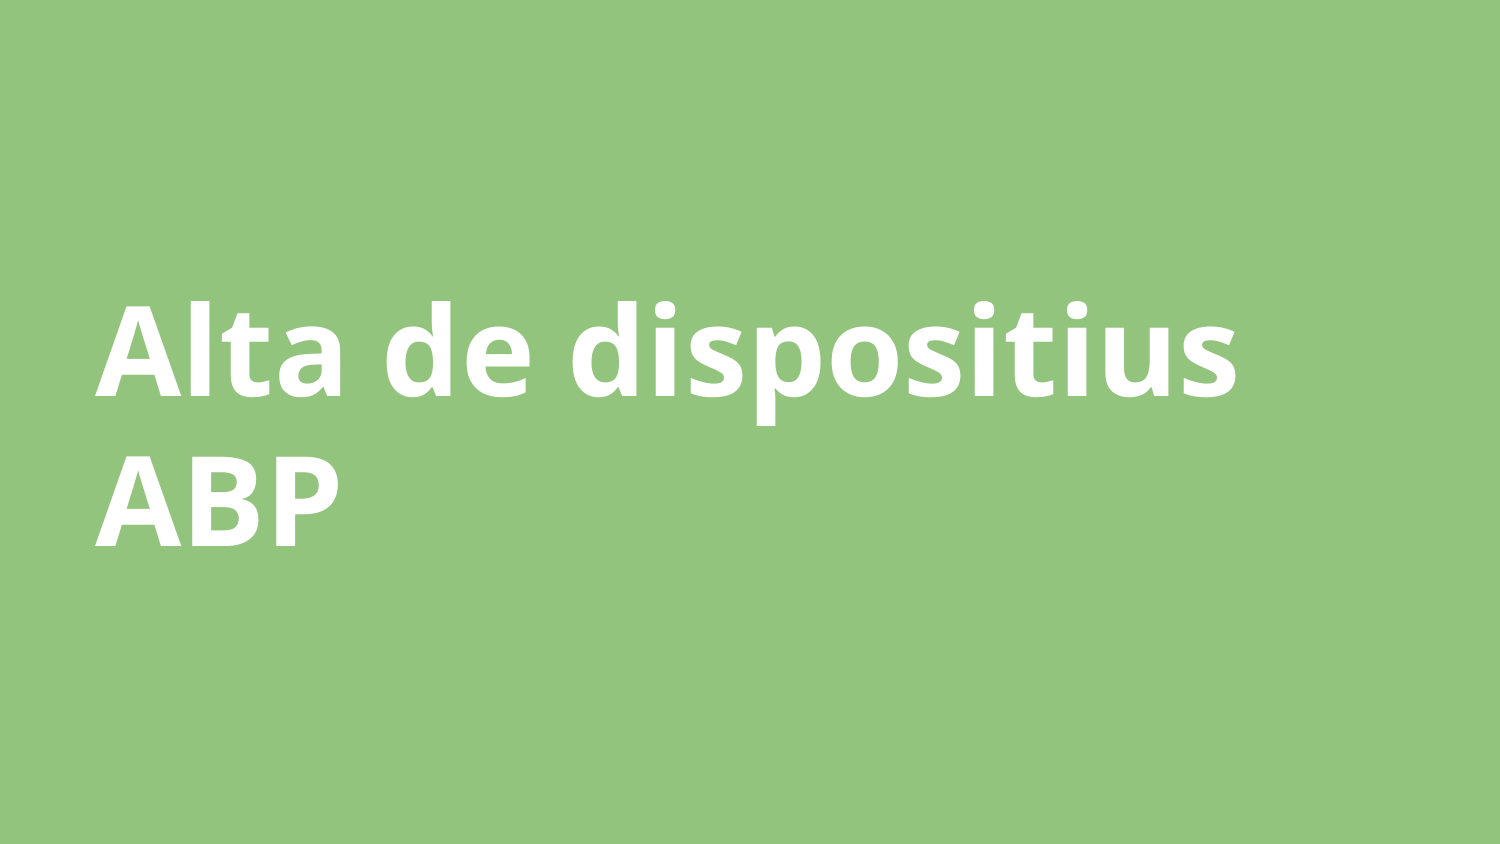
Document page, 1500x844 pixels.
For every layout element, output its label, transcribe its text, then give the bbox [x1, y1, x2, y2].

title Alta de dispositius ABP [80, 86, 1477, 758]
